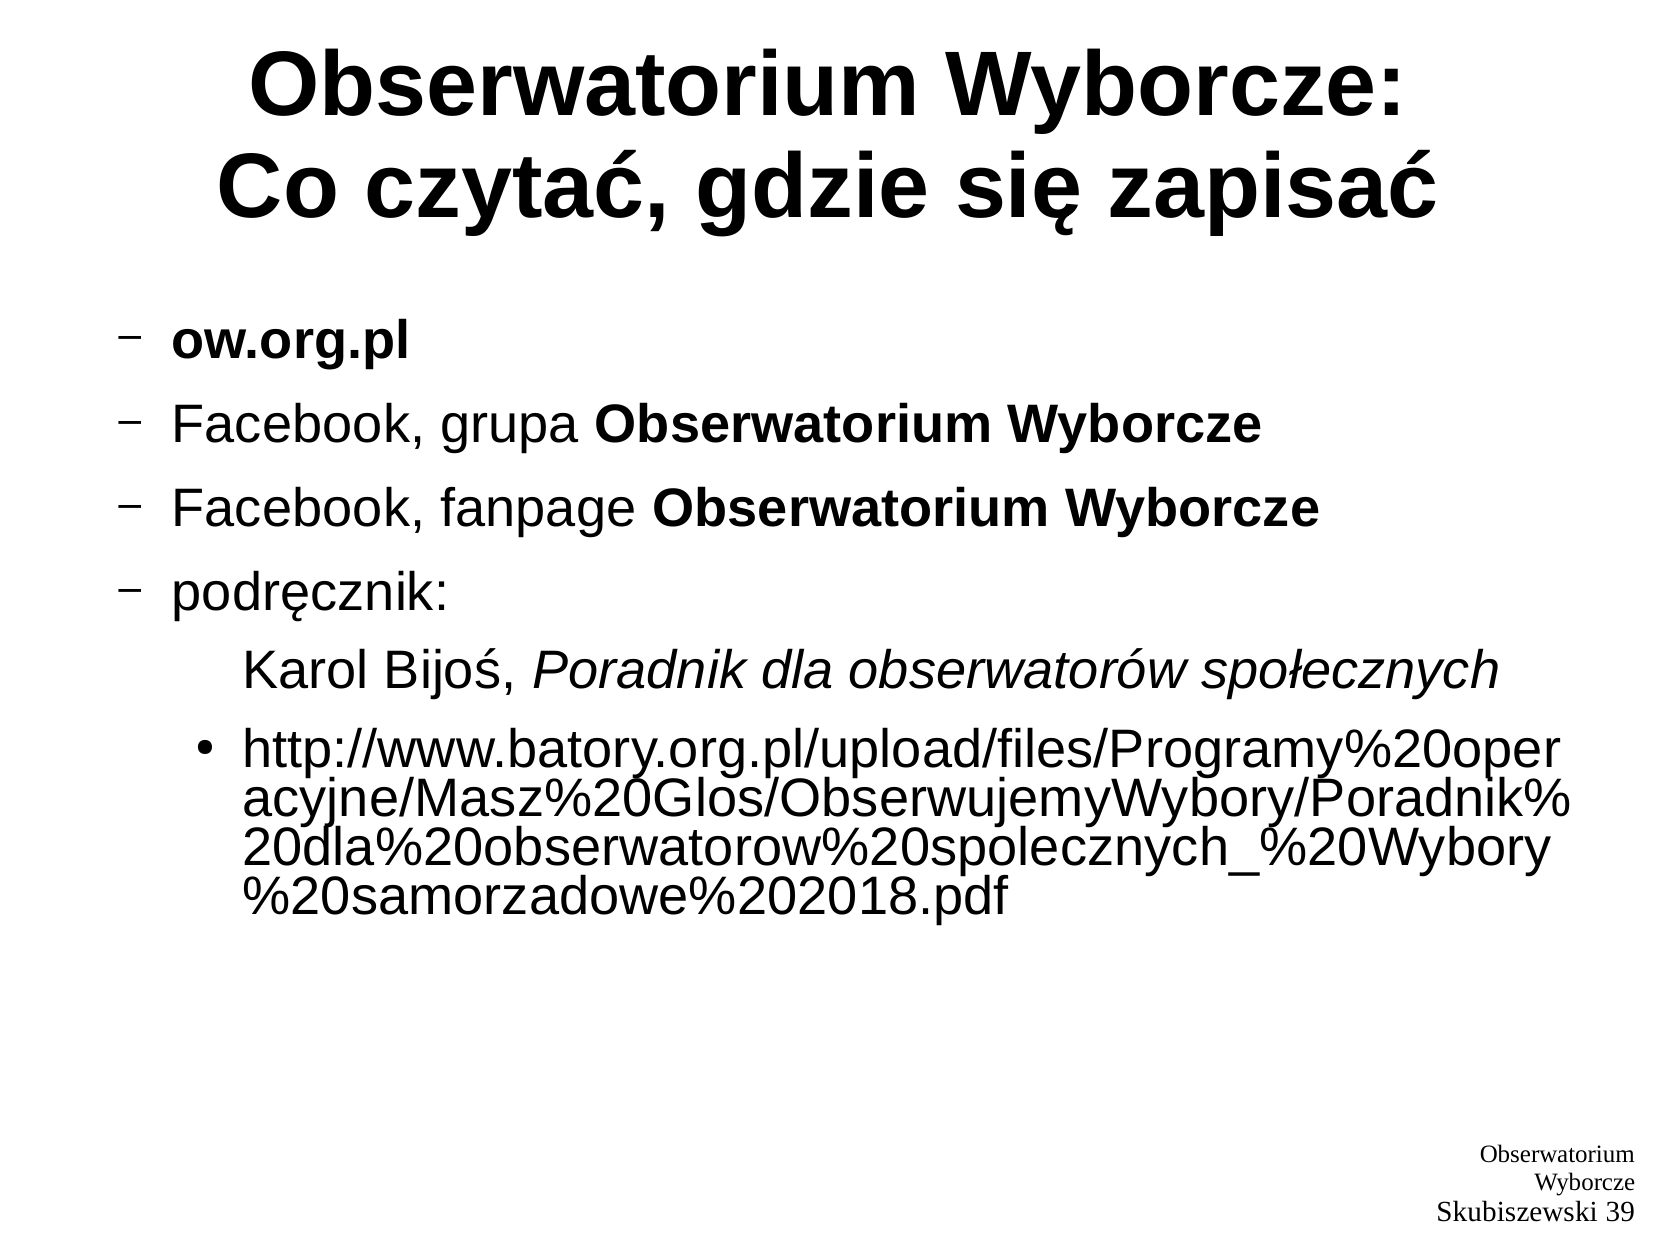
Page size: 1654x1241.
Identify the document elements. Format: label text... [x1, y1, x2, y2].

list ow.org.pl Facebook, grupa Obserwatorium Wyborcze Facebook, fanpage Obserwatorium Wyborcze podręcznik: Karol Bijoś, Poradnik dla obserwatorów społecznych http://www.batory.org.pl/upload/files/Programy%20operacyjne/Masz%20Glos/ObserwujemyWybory/Poradnik%20dla%20obserwatorow%20spolecznych_%20Wybory%20samorzadowe%202018.pdf [30, 225, 1583, 1241]
title Obserwatorium Wyborcze: Co czytać, gdzie się zapisać [84, 32, 1573, 225]
